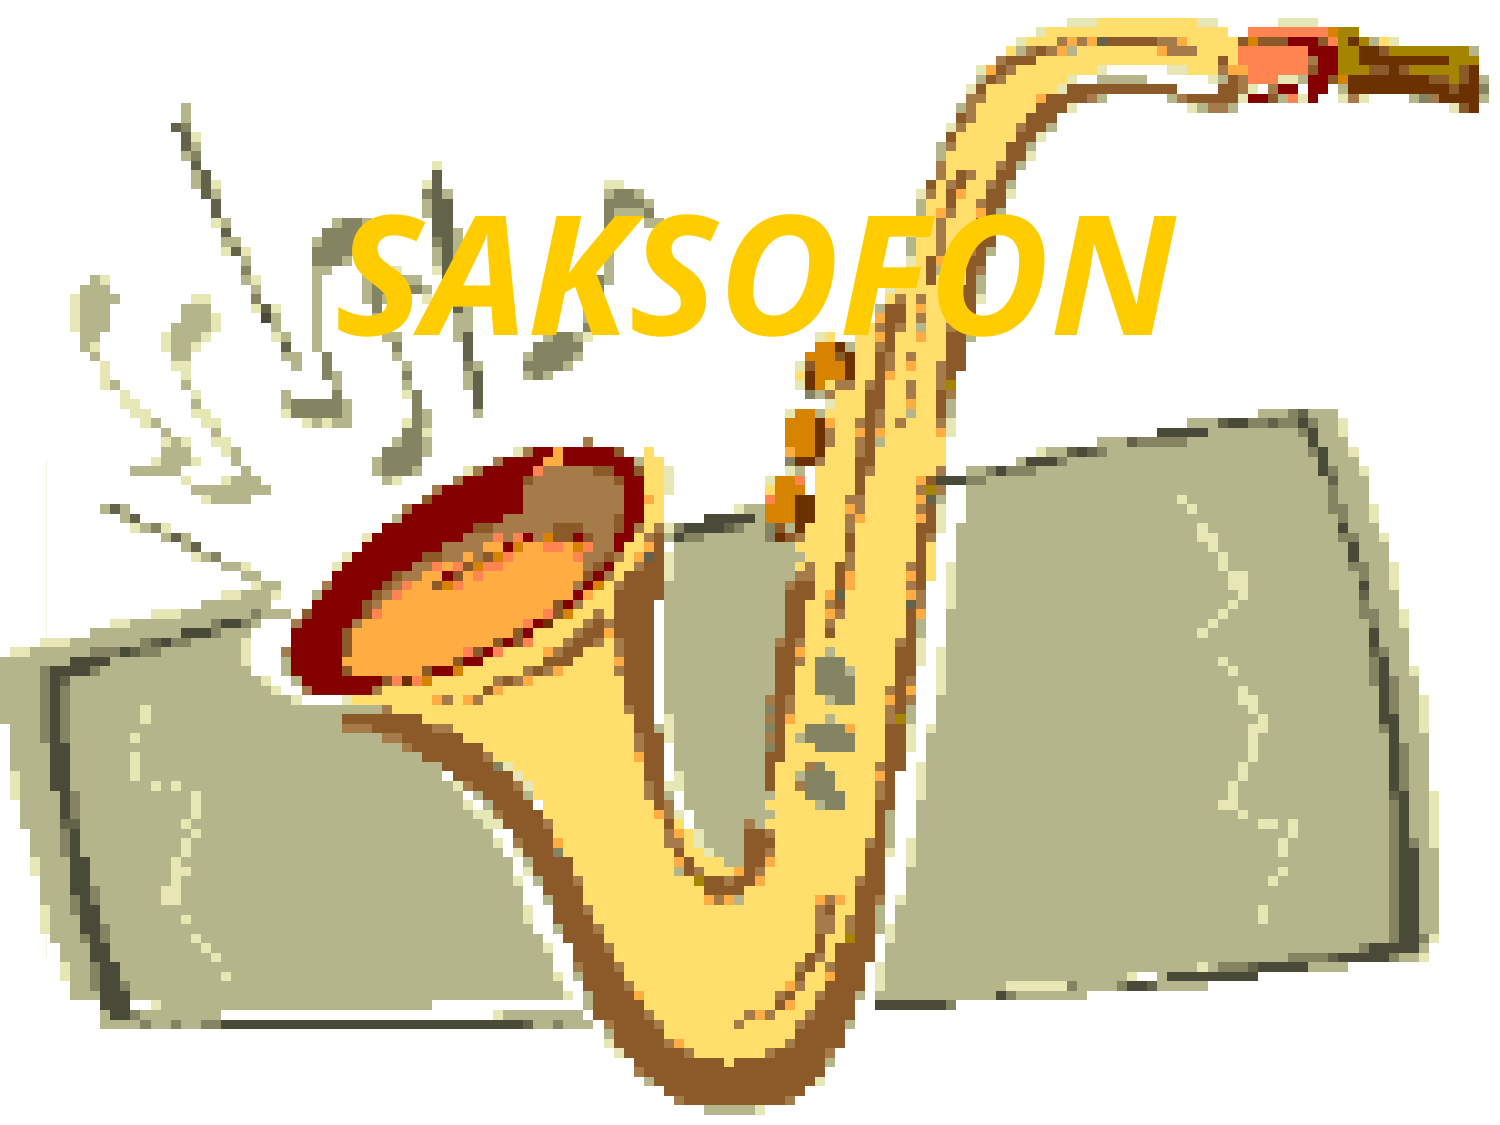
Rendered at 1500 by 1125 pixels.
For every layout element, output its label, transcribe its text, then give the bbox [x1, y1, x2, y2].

picture [0, 0, 1500, 1125]
text_box SAKSOFON [183, 160, 1329, 551]
